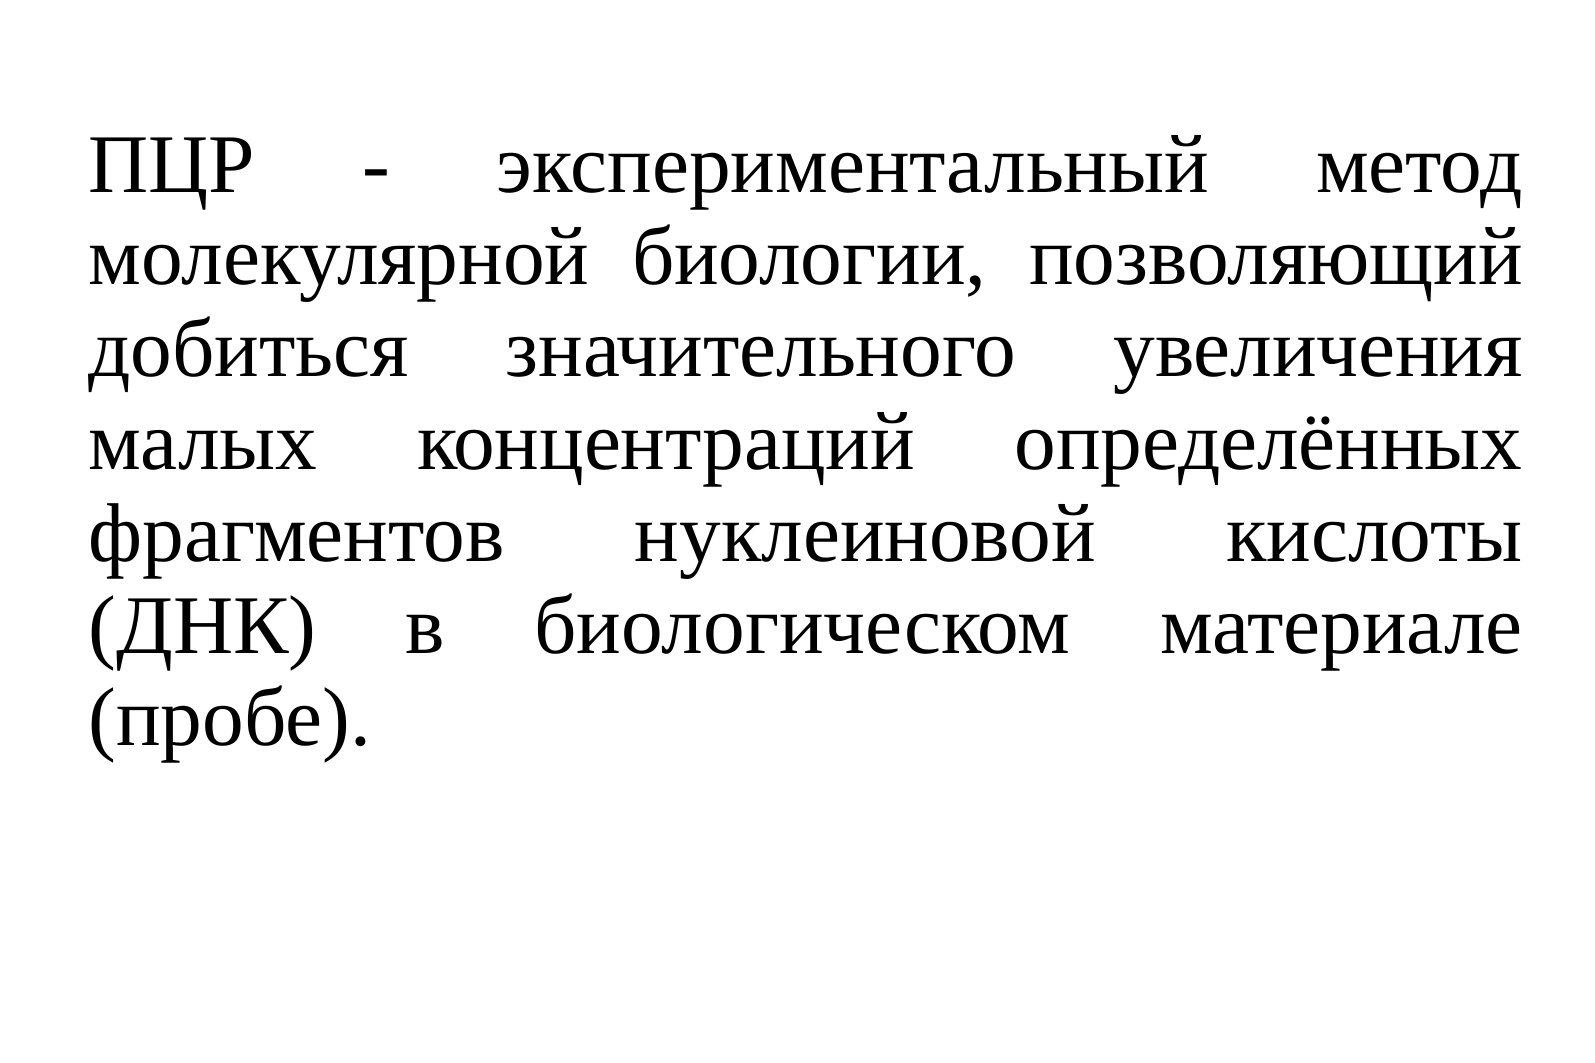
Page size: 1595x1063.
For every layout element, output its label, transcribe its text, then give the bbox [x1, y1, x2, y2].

title ПЦР - экспериментальный метод молекулярной биологии, позволяющий добиться значительного увеличения малых концентраций определённых фрагментов нуклеиновой кислоты (ДНК) в биологическом материале (пробе). [88, 118, 1524, 764]
